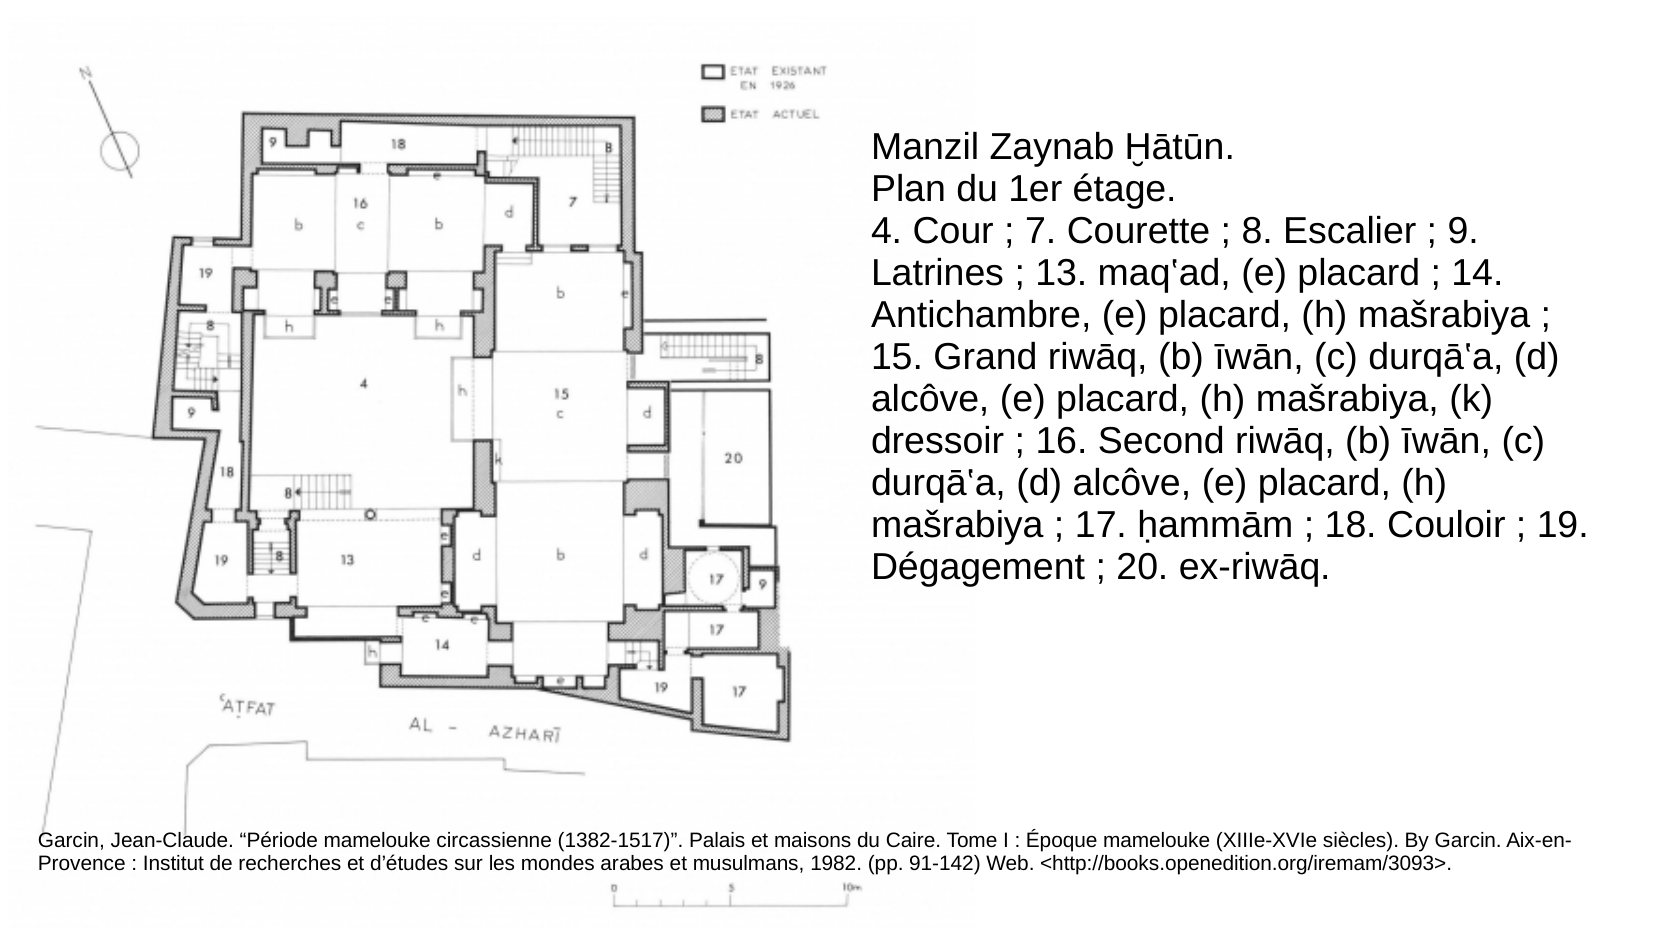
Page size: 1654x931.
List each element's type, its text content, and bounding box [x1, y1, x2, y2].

text_box Garcin, Jean-Claude. “Période mamelouke circassienne (1382-1517)”. Palais et maisons du Caire. Tome I : Époque mamelouke (XIIIe-XVIe siècles). By Garcin. Aix-en-Provence : Institut de recherches et d’études sur les mondes arabes et musulmans, 1982. (pp. 91-142) Web. <http://books.openedition.org/iremam/3093>. [23, 821, 1654, 883]
text_box Manzil Zaynab Ḫātūn. Plan du 1er étage. 4. Cour ; 7. Courette ; 8. Escalier ; 9. Latrines ; 13. maq‛ad, (e) placard ; 14. Antichambre, (e) placard, (h) mašrabiya ; 15. Grand riwāq, (b) īwān, (c) durqā‛a, (d) alcôve, (e) placard, (h) mašrabiya, (k) dressoir ; 16. Second riwāq, (b) īwān, (c) durqā‛a, (d) alcôve, (e) placard, (h) mašrabiya ; 17. ḥammām ; 18. Couloir ; 19. Dégagement ; 20. ex-riwāq. [856, 118, 1609, 595]
picture [7, 16, 975, 928]
